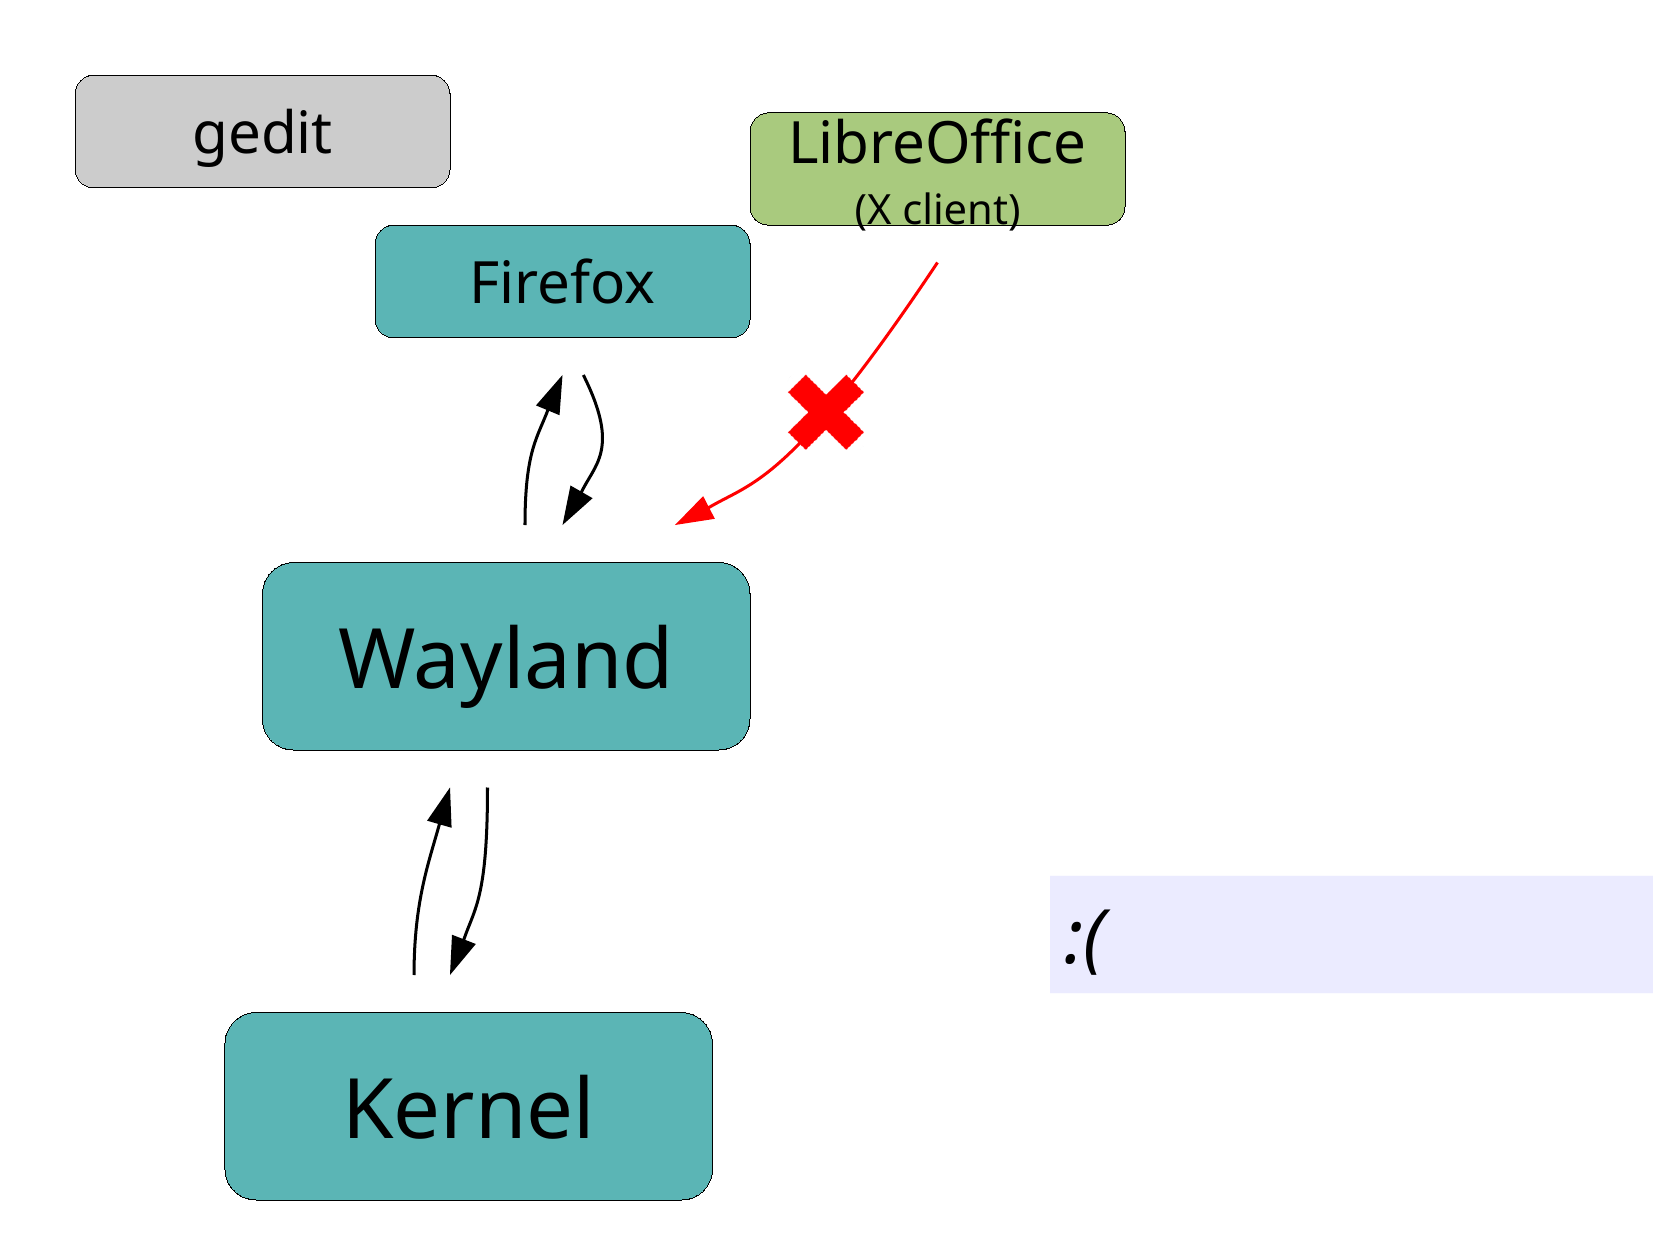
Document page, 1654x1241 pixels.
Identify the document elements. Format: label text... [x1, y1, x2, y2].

picture [787, 374, 864, 450]
text_box Firefox [390, 225, 738, 231]
text_box LibreOffice (X client) [764, 112, 1113, 118]
text_box Kernel [241, 1012, 699, 1021]
text_box gedit [90, 75, 438, 81]
text_box Wayland [279, 562, 733, 571]
text_box :( [1050, 875, 1653, 879]
